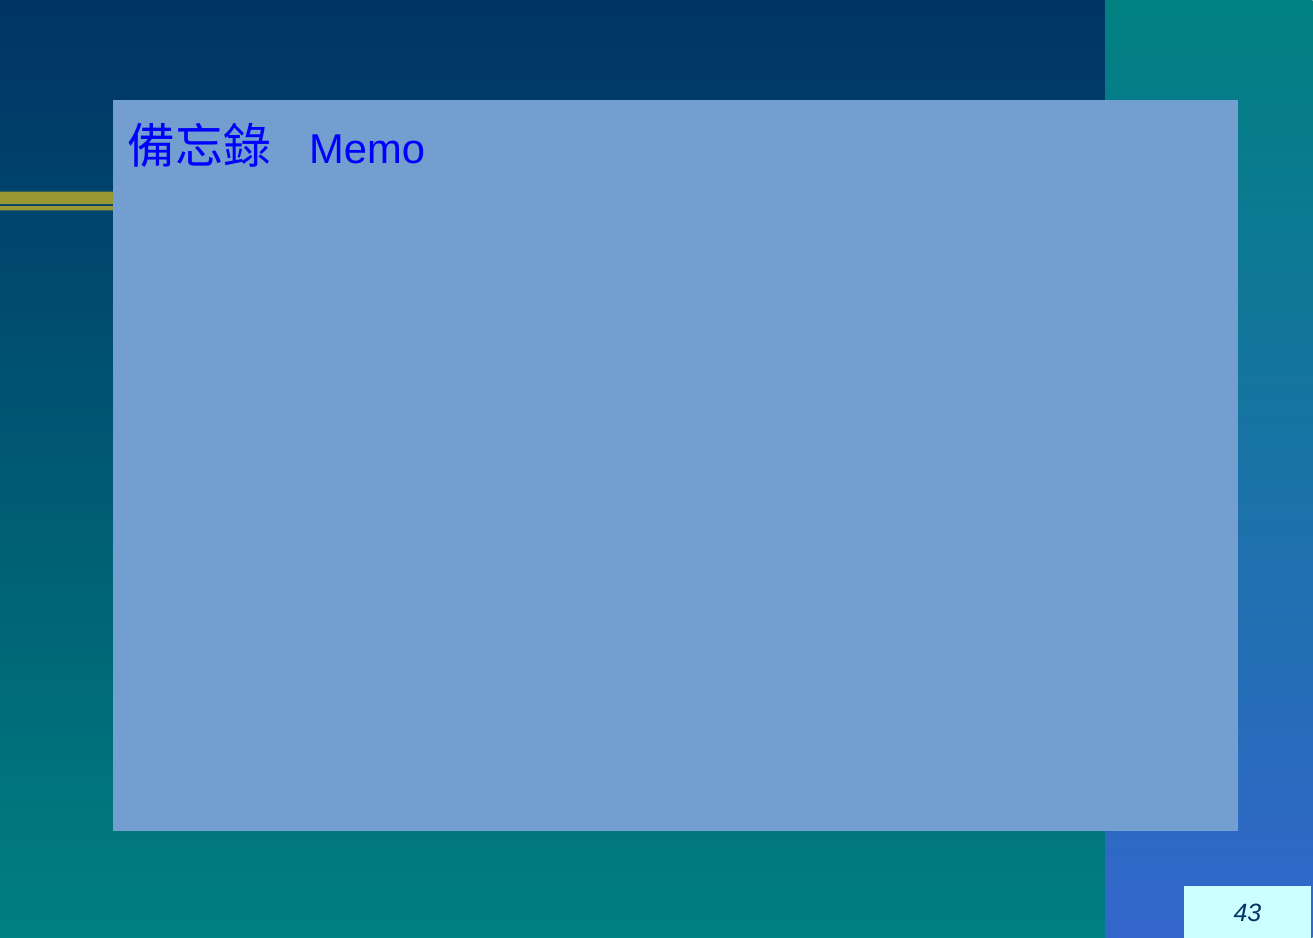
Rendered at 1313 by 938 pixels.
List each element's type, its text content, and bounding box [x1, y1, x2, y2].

text_box [1105, 0, 1313, 938]
table_header 備忘錄 Memo [113, 100, 1238, 184]
text_box 43 [1185, 887, 1310, 937]
table_cell [113, 184, 1238, 831]
